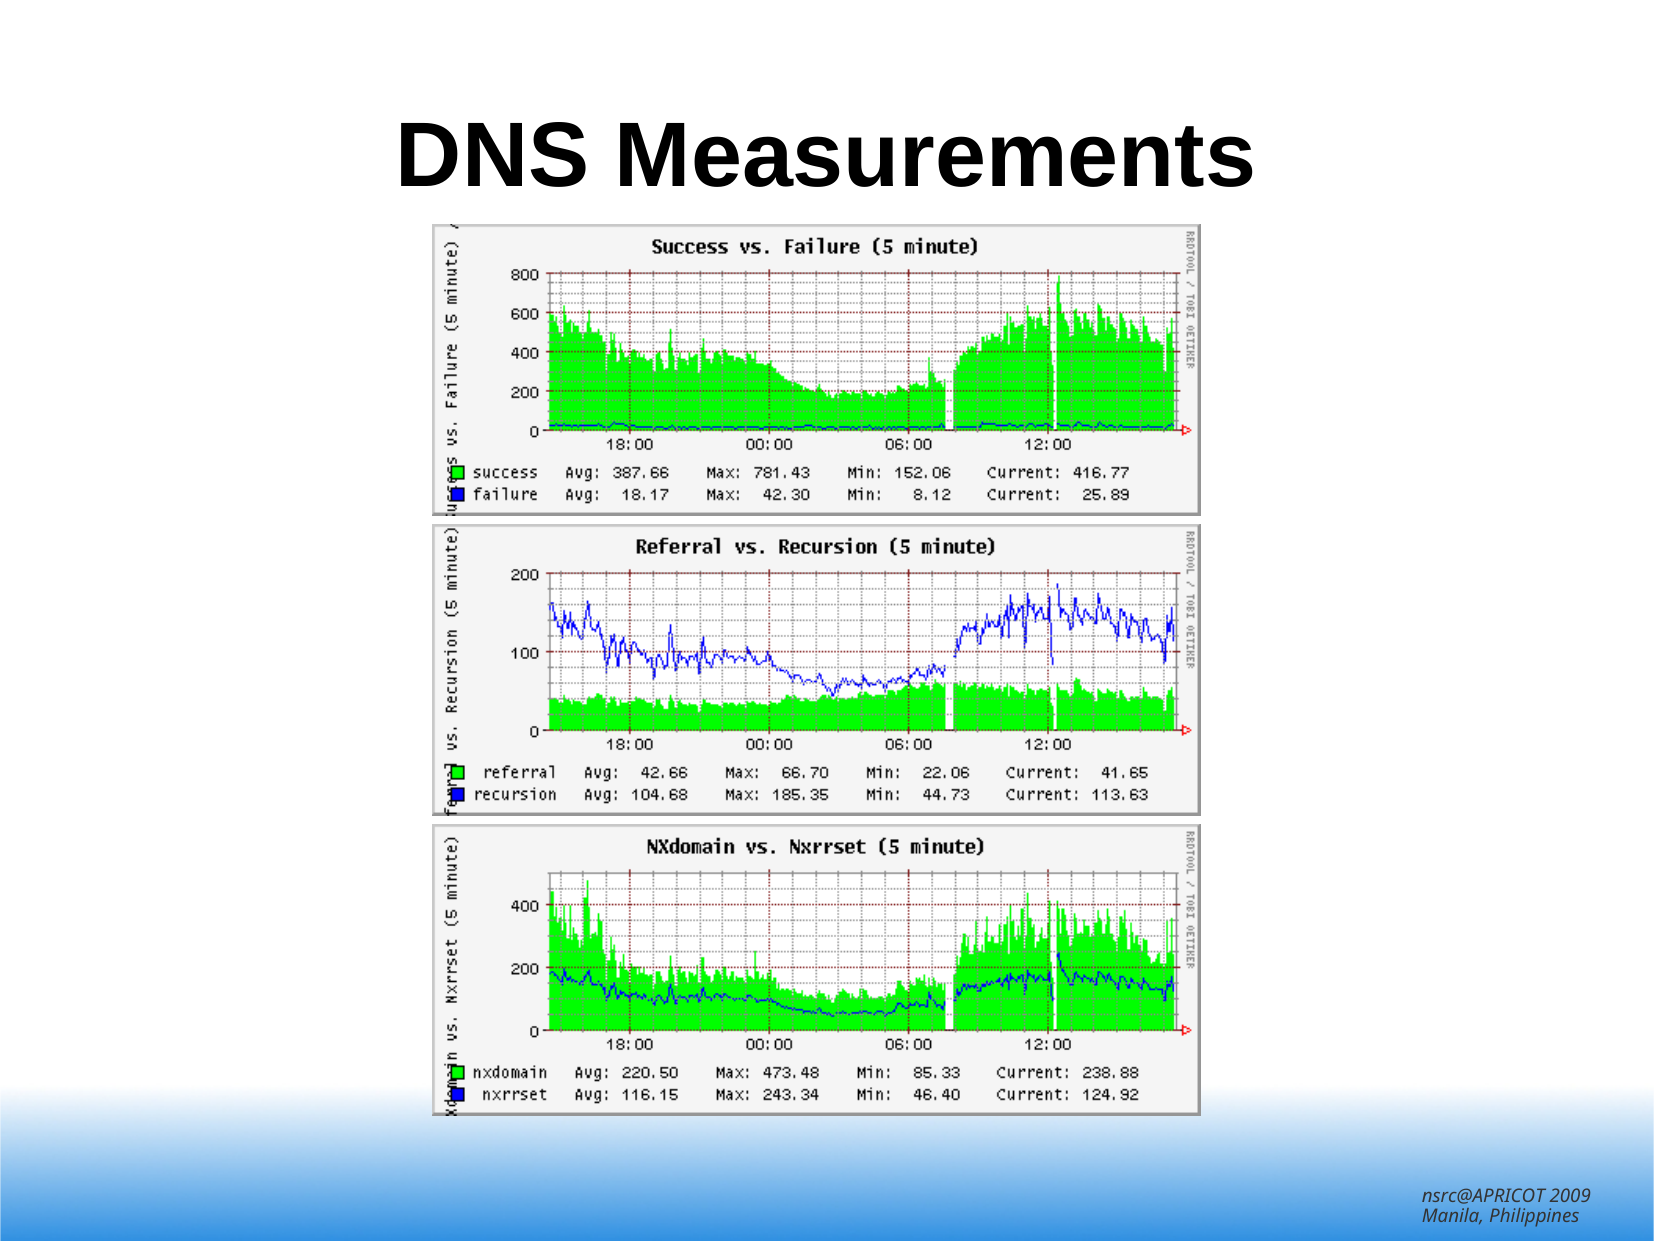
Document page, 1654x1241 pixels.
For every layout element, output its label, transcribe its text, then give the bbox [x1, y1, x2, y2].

picture [432, 524, 1201, 816]
picture [432, 224, 1201, 516]
picture [0, 824, 1654, 1241]
title DNS Measurements [82, 49, 1571, 257]
